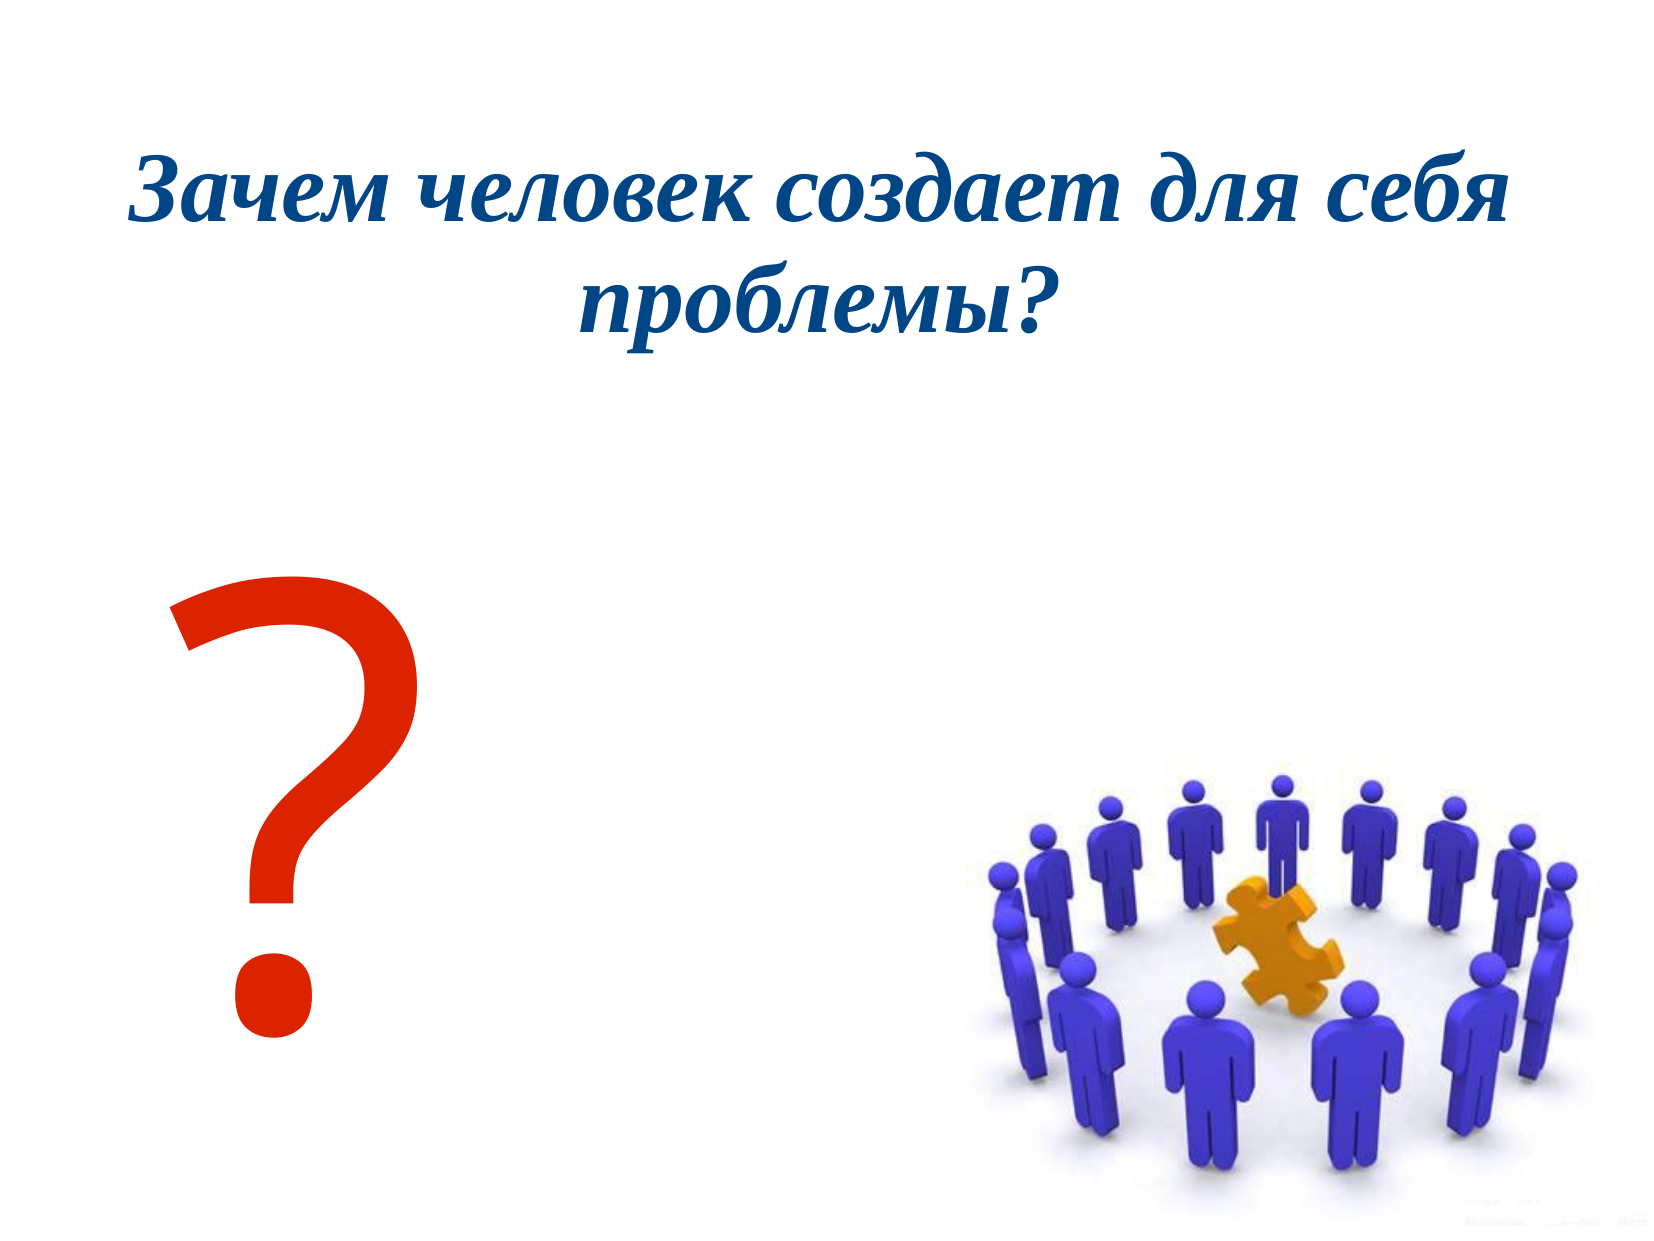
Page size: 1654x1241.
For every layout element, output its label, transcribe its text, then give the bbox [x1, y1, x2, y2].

text_box ? [147, 354, 502, 1152]
picture [915, 738, 1654, 1226]
title Зачем человек создает для себя проблемы? [76, 132, 1565, 355]
